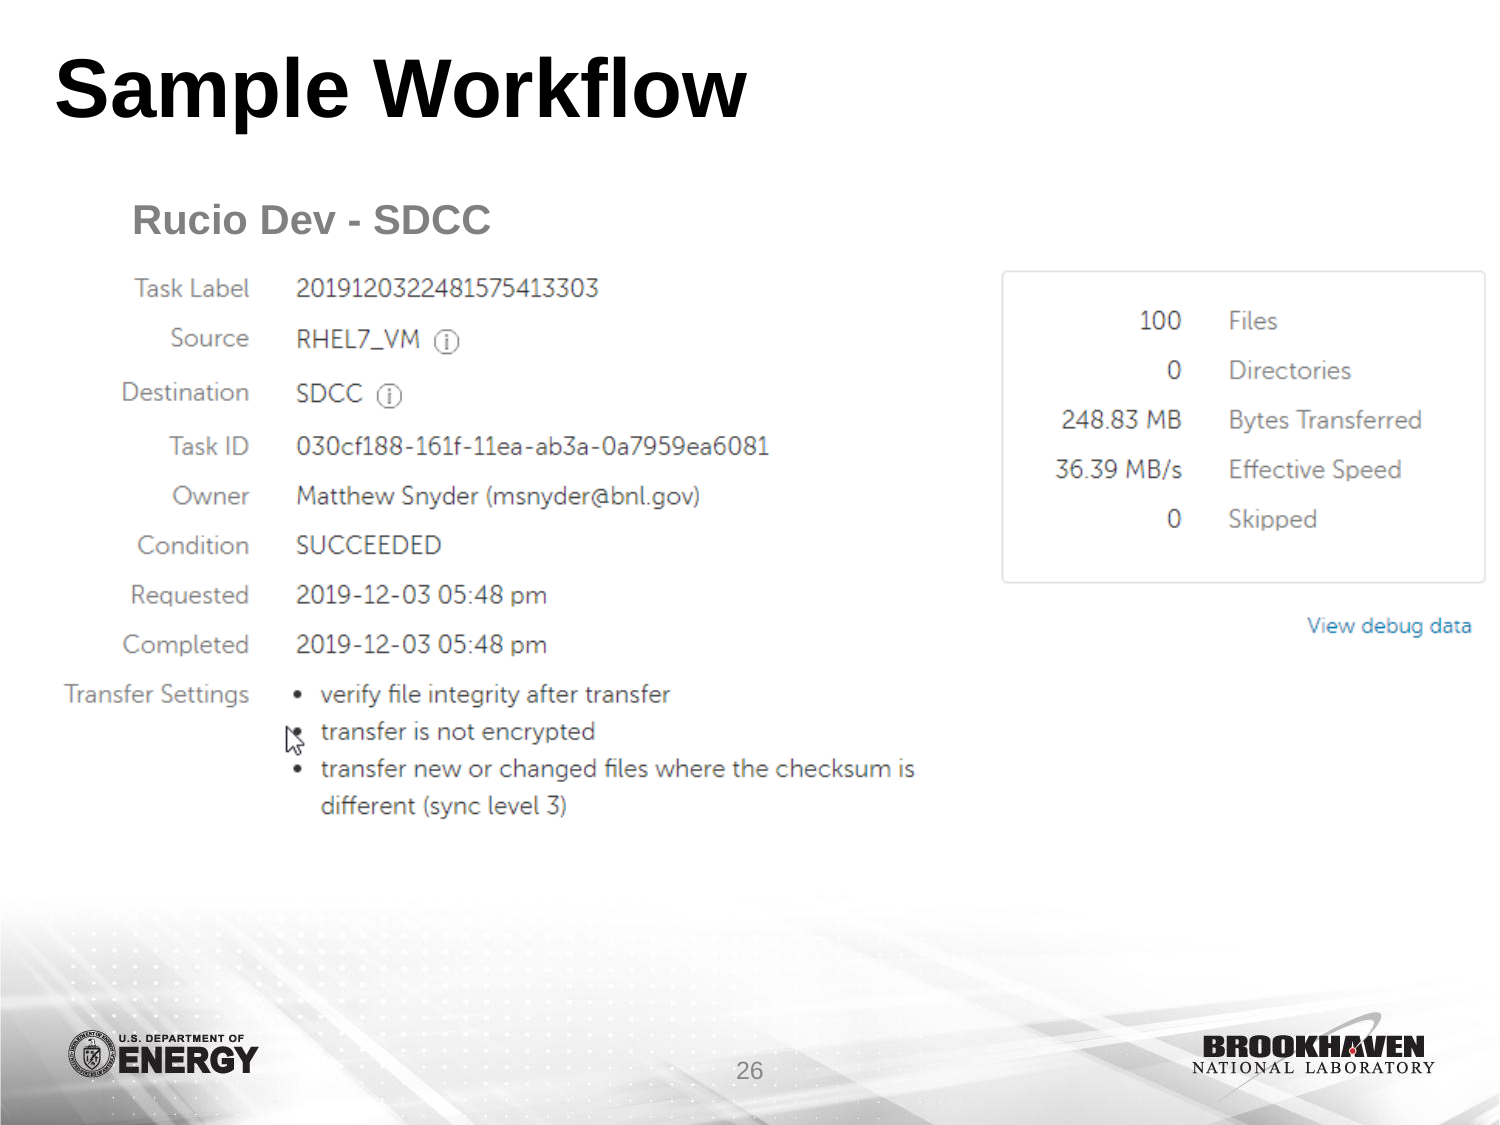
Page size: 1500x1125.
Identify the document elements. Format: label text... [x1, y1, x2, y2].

text_box <number> [581, 1039, 919, 1100]
text_box Sample Workflow [40, 26, 1332, 140]
picture [0, 0, 1500, 1125]
text_box Rucio Dev - SDCC [117, 185, 1332, 249]
